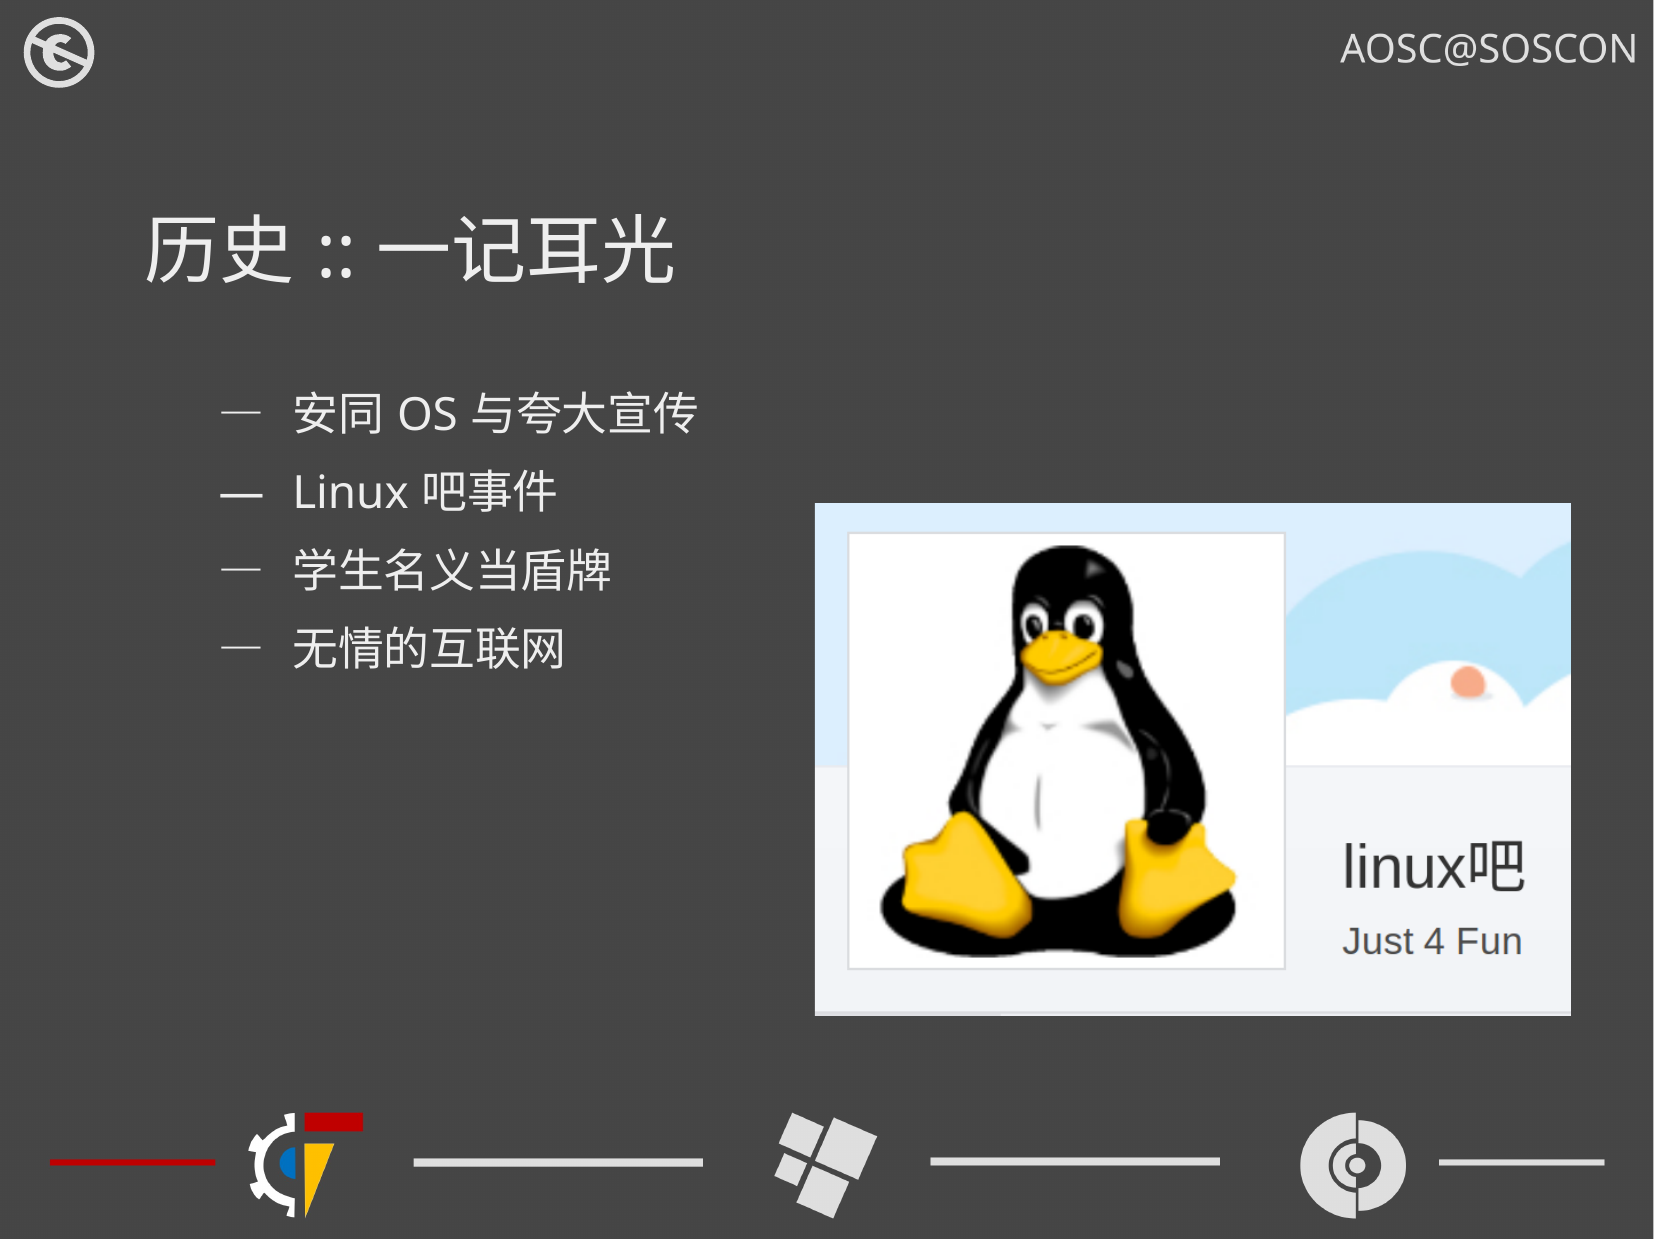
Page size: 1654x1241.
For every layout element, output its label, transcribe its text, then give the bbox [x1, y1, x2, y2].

picture [0, 0, 1654, 1240]
text_box 历史::一记耳光 — 安同OS与夸大宣传 — Linux吧事件 — 学生名义当盾牌 — 无情的互联网 [129, 183, 1536, 1028]
